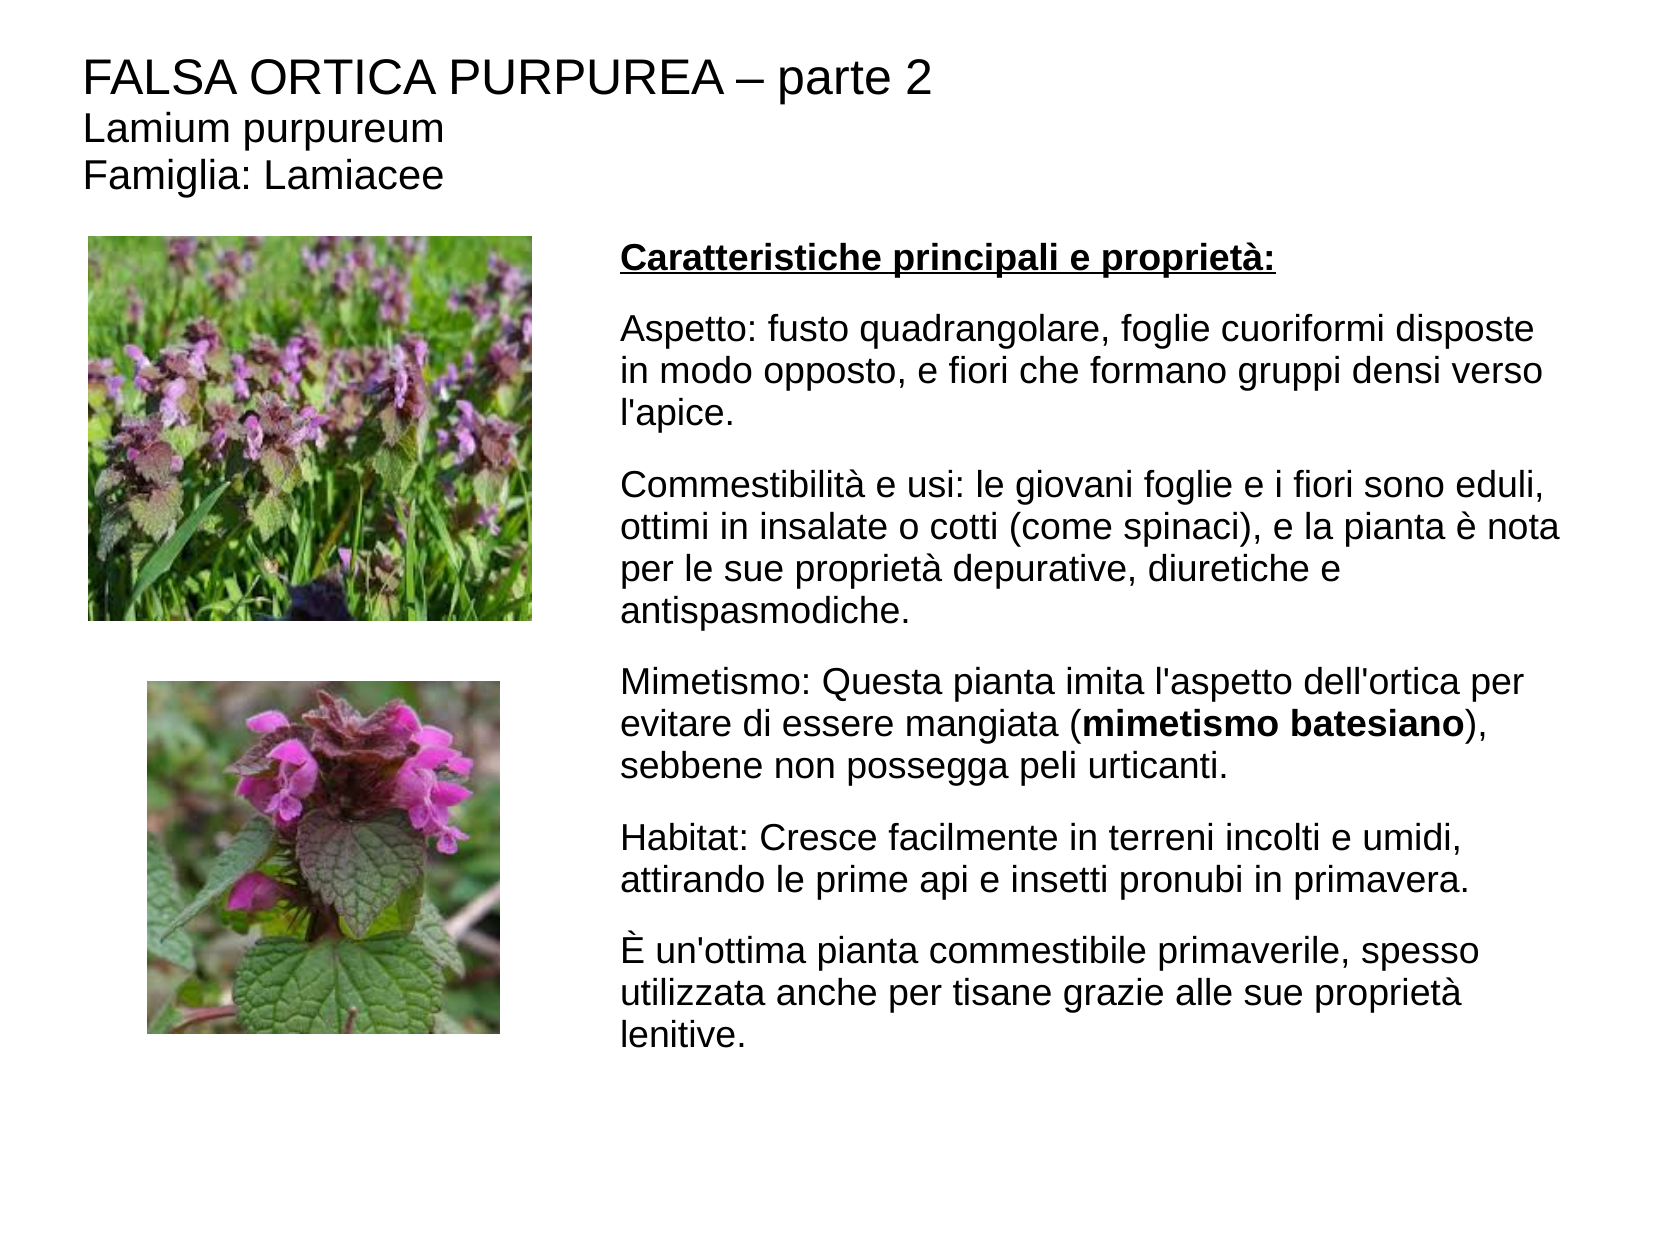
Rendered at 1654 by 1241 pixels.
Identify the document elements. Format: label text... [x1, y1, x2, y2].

list Caratteristiche principali e proprietà: Aspetto: fusto quadrangolare, foglie cuoriformi disposte in modo opposto, e fiori che formano gruppi densi verso l'apice. Commestibilità e usi: le giovani foglie e i fiori sono eduli, ottimi in insalate o cotti (come spinaci), e la pianta è nota per le sue proprietà depurative, diuretiche e antispasmodiche. Mimetismo: Questa pianta imita l'aspetto dell'ortica per evitare di essere mangiata (mimetismo batesiano), sebbene non possegga peli urticanti. Habitat: Cresce facilmente in terreni incolti e umidi, attirando le prime api e insetti pronubi in primavera. È un'ottima pianta commestibile primaverile, spesso utilizzata anche per tisane grazie alle sue proprietà lenitive. [620, 236, 1565, 1203]
picture [88, 236, 532, 621]
title FALSA ORTICA PURPUREA – parte 2 Lamium purpureum Famiglia: Lamiacee [82, 49, 1571, 274]
picture [147, 681, 500, 1034]
